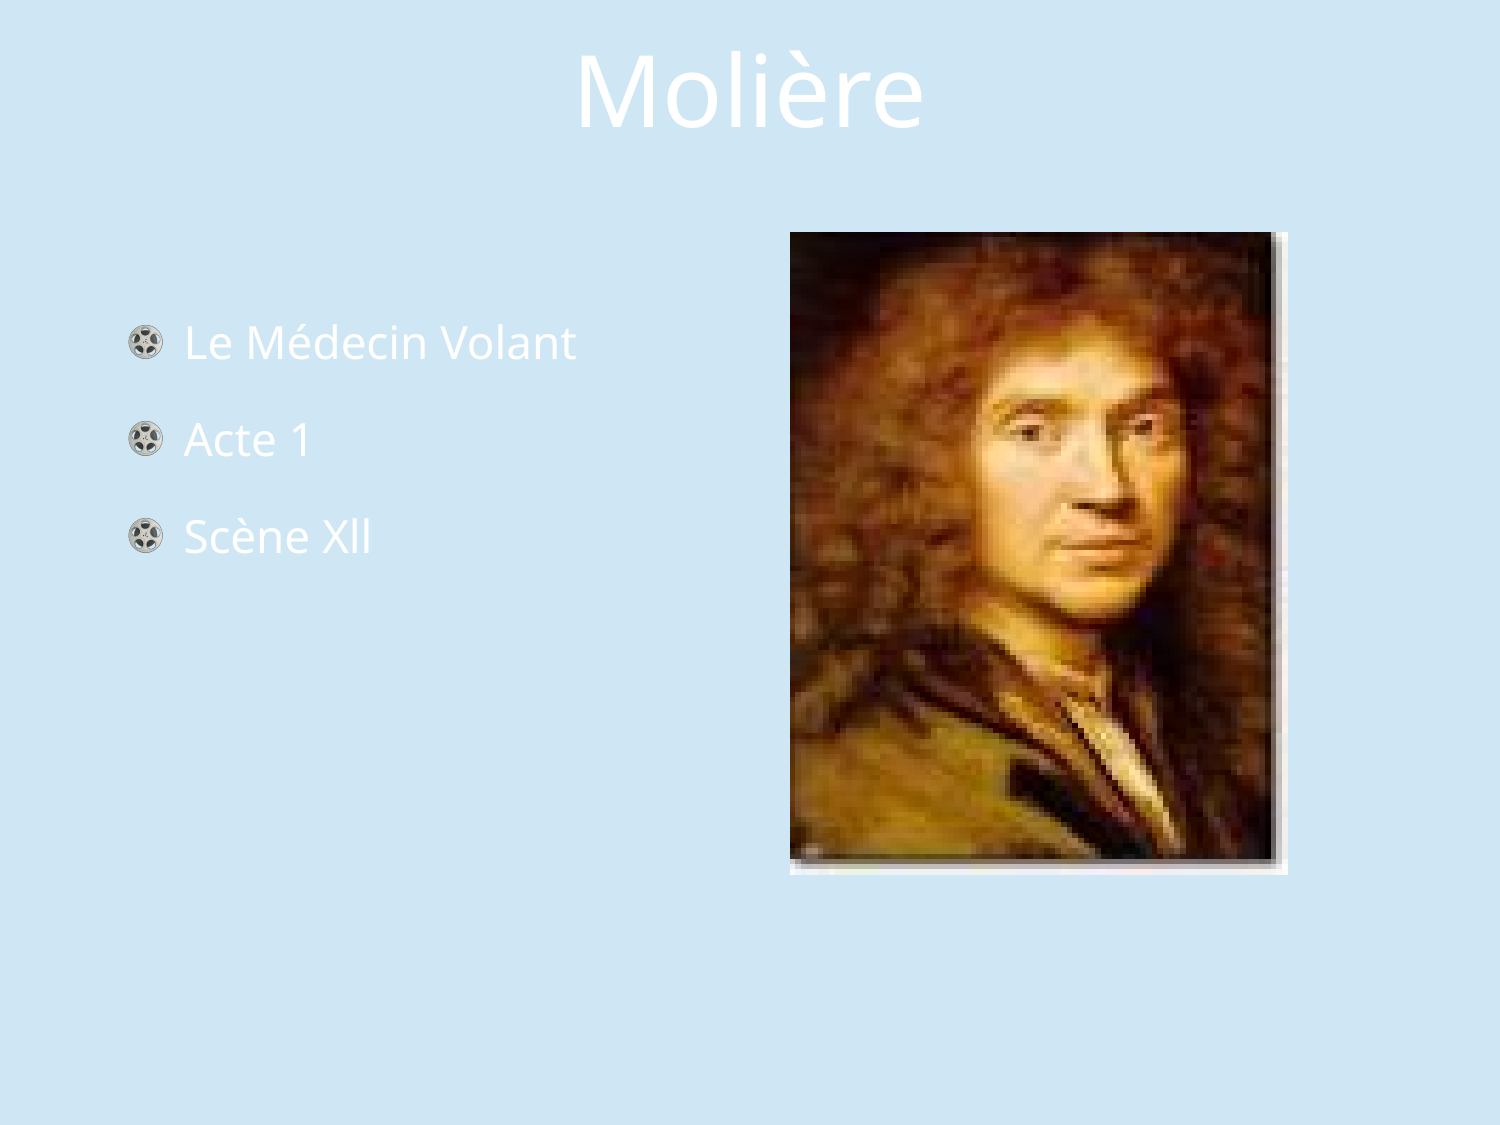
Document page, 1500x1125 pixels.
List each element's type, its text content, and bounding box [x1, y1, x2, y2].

picture [790, 232, 1288, 875]
list Le Médecin Volant Acte 1 Scène Xll [112, 306, 1388, 1005]
title Molière [112, 19, 1388, 255]
